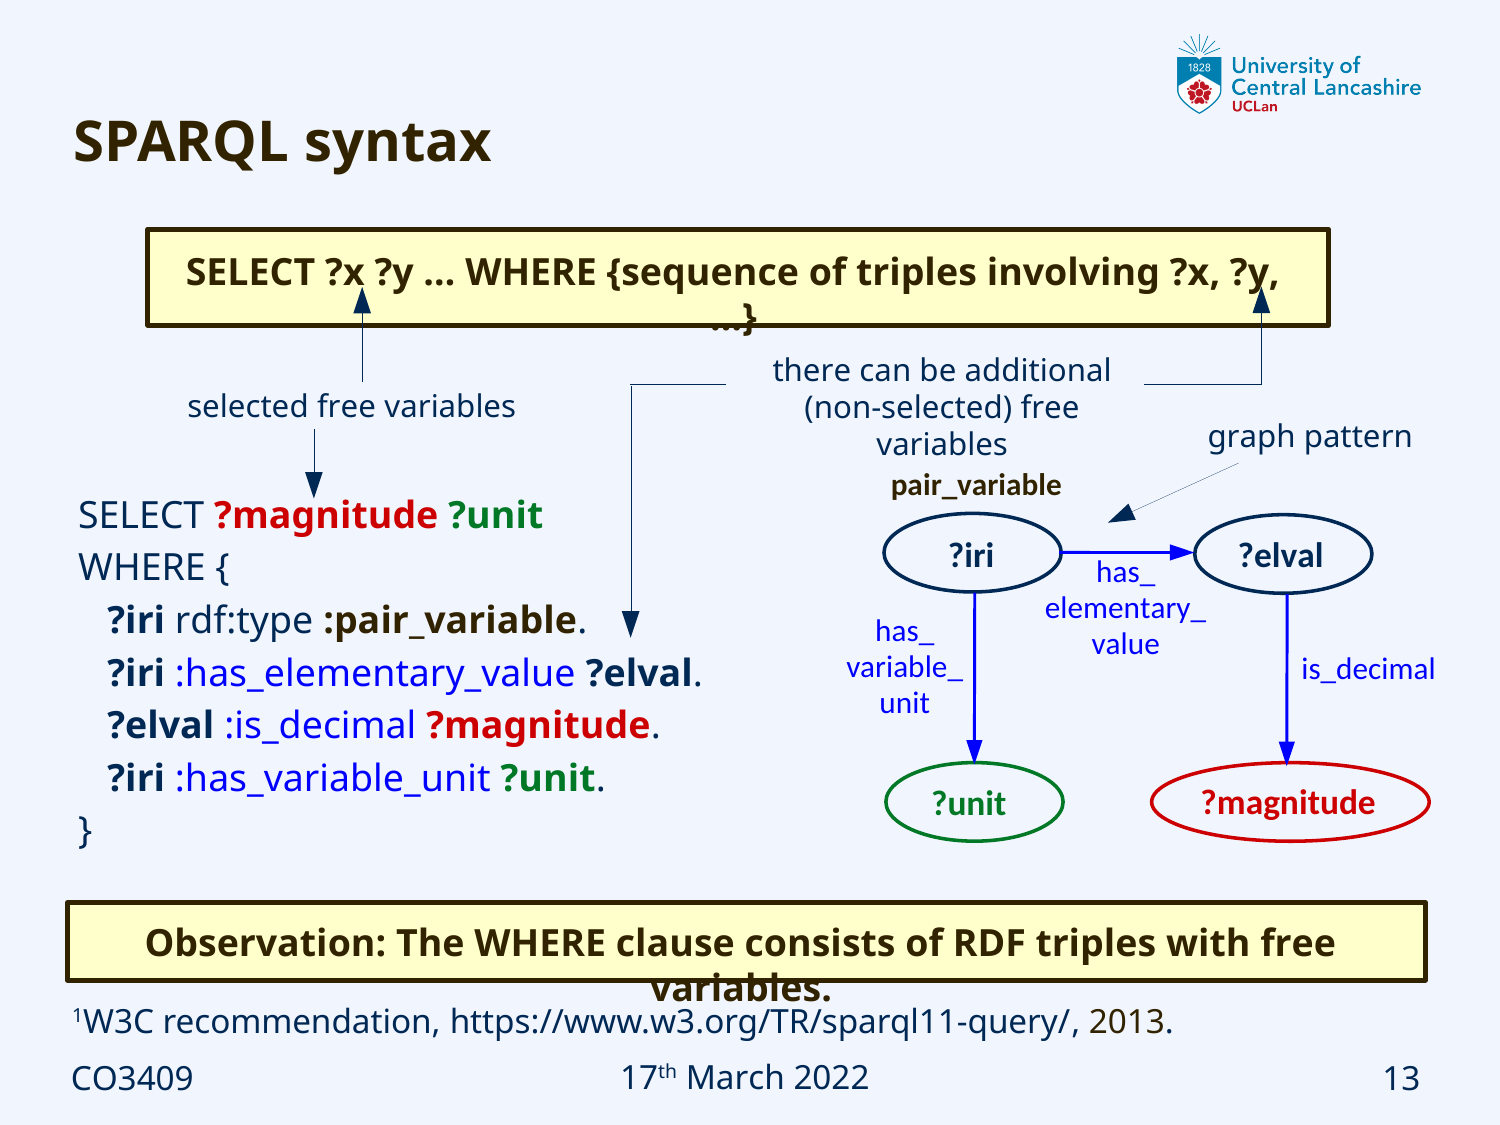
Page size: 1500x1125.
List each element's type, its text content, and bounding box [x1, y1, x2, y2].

text_box graph pattern [1192, 408, 1455, 461]
text_box there can be additional (non-selected) free variables [723, 342, 1161, 433]
text_box ?magnitude [1370, 817, 1423, 837]
title SPARQL syntax [58, 93, 1475, 186]
text_box is_decimal [1286, 643, 1451, 700]
text_box [363, 311, 751, 326]
text_box ?unit [916, 765, 1035, 831]
text_box SELECT ?x ?y … WHERE {sequence of triples involving ?x, ?y, …} [154, 240, 1313, 311]
text_box ?iri [933, 524, 1018, 590]
text_box ?magnitude [1388, 771, 1423, 787]
text_box selected free variables [125, 379, 579, 432]
text_box ?elval [1331, 581, 1353, 590]
text_box has_ variable_ unit [807, 604, 1002, 730]
text_box SELECT ?magnitude ?unit WHERE { ?iri rdf:type :pair_variable. ?iri :has_elementary_value ?elval. ?elval :is_decimal ?magnitude. ?iri :has_variable_unit ?unit. } [63, 475, 808, 900]
text_box [147, 229, 1329, 326]
text_box Observation: The WHERE clause consists of RDF triples with free variables. [75, 911, 1407, 989]
title 1W3C recommendation, https://www.w3.org/TR/sparql11-query/, 2013. [57, 989, 1499, 1053]
picture [1177, 34, 1421, 93]
text_box [752, 311, 1261, 326]
text_box has_ elementary_ value [1028, 546, 1223, 671]
text_box [67, 902, 1426, 981]
text_box pair_variable [876, 450, 1080, 509]
text_box ?magnitude [1185, 771, 1423, 837]
text_box ?elval [1222, 525, 1353, 590]
